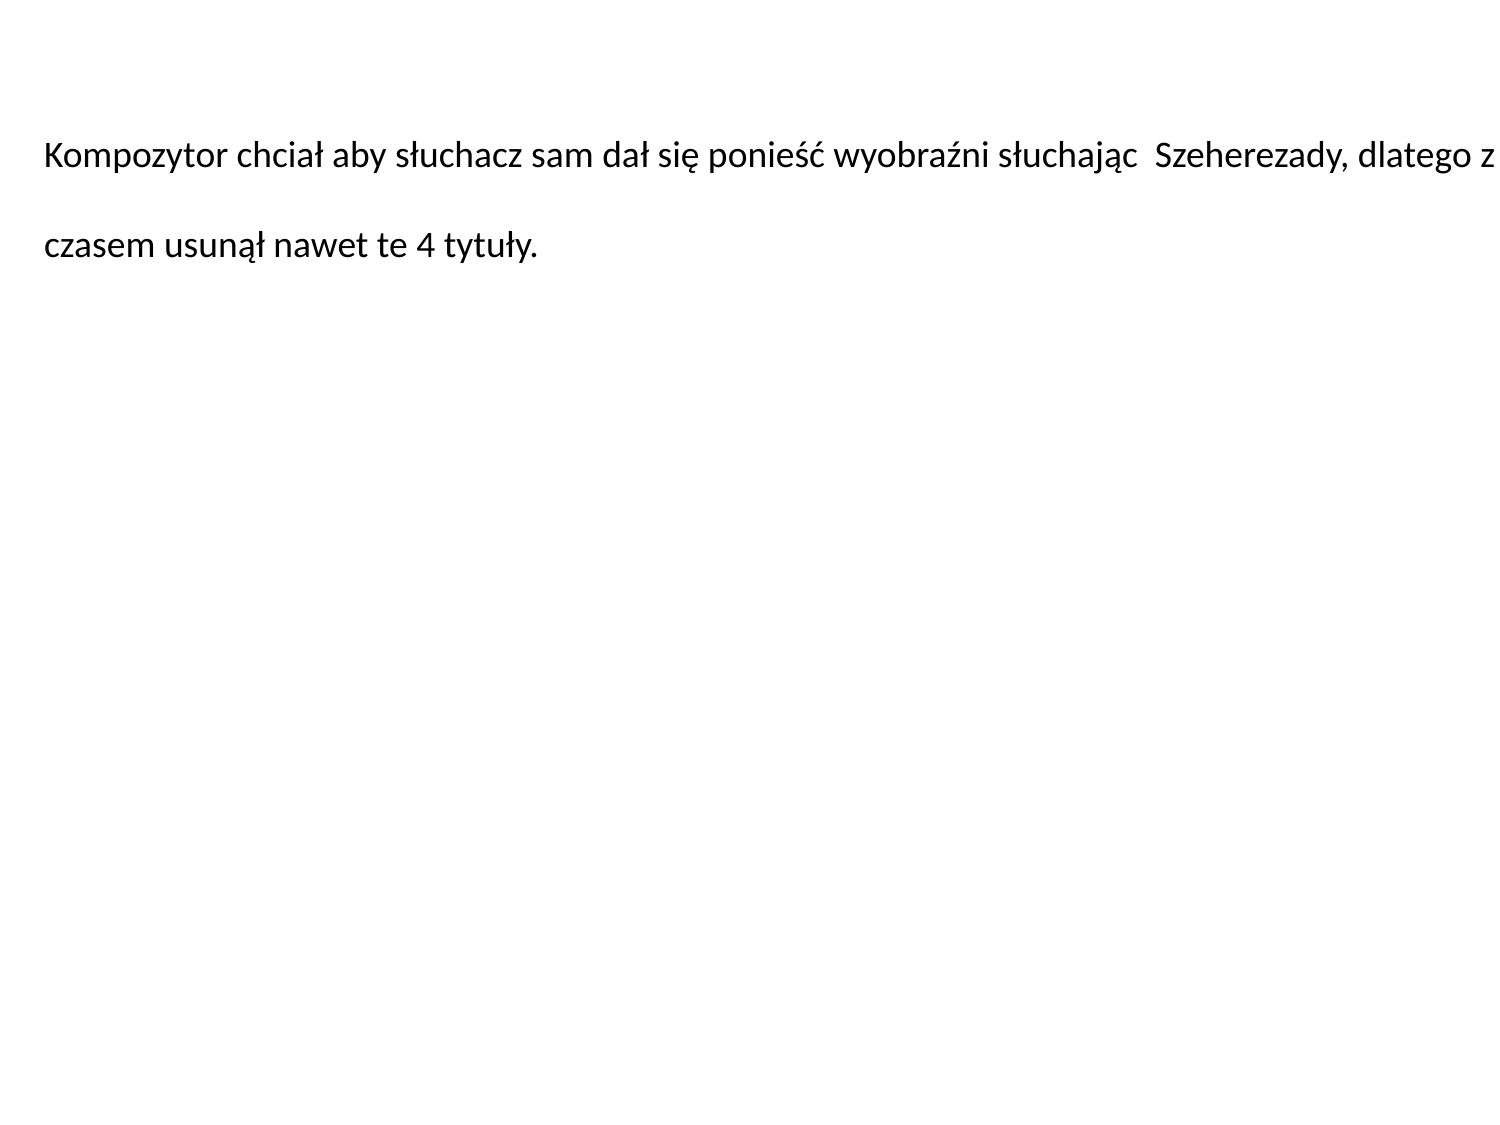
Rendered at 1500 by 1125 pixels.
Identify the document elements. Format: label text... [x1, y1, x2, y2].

text_box Kompozytor chciał aby słuchacz sam dał się ponieść wyobraźni słuchając Szeherezady, dlatego z czasem usunął nawet te 4 tytuły. [29, 78, 1500, 273]
